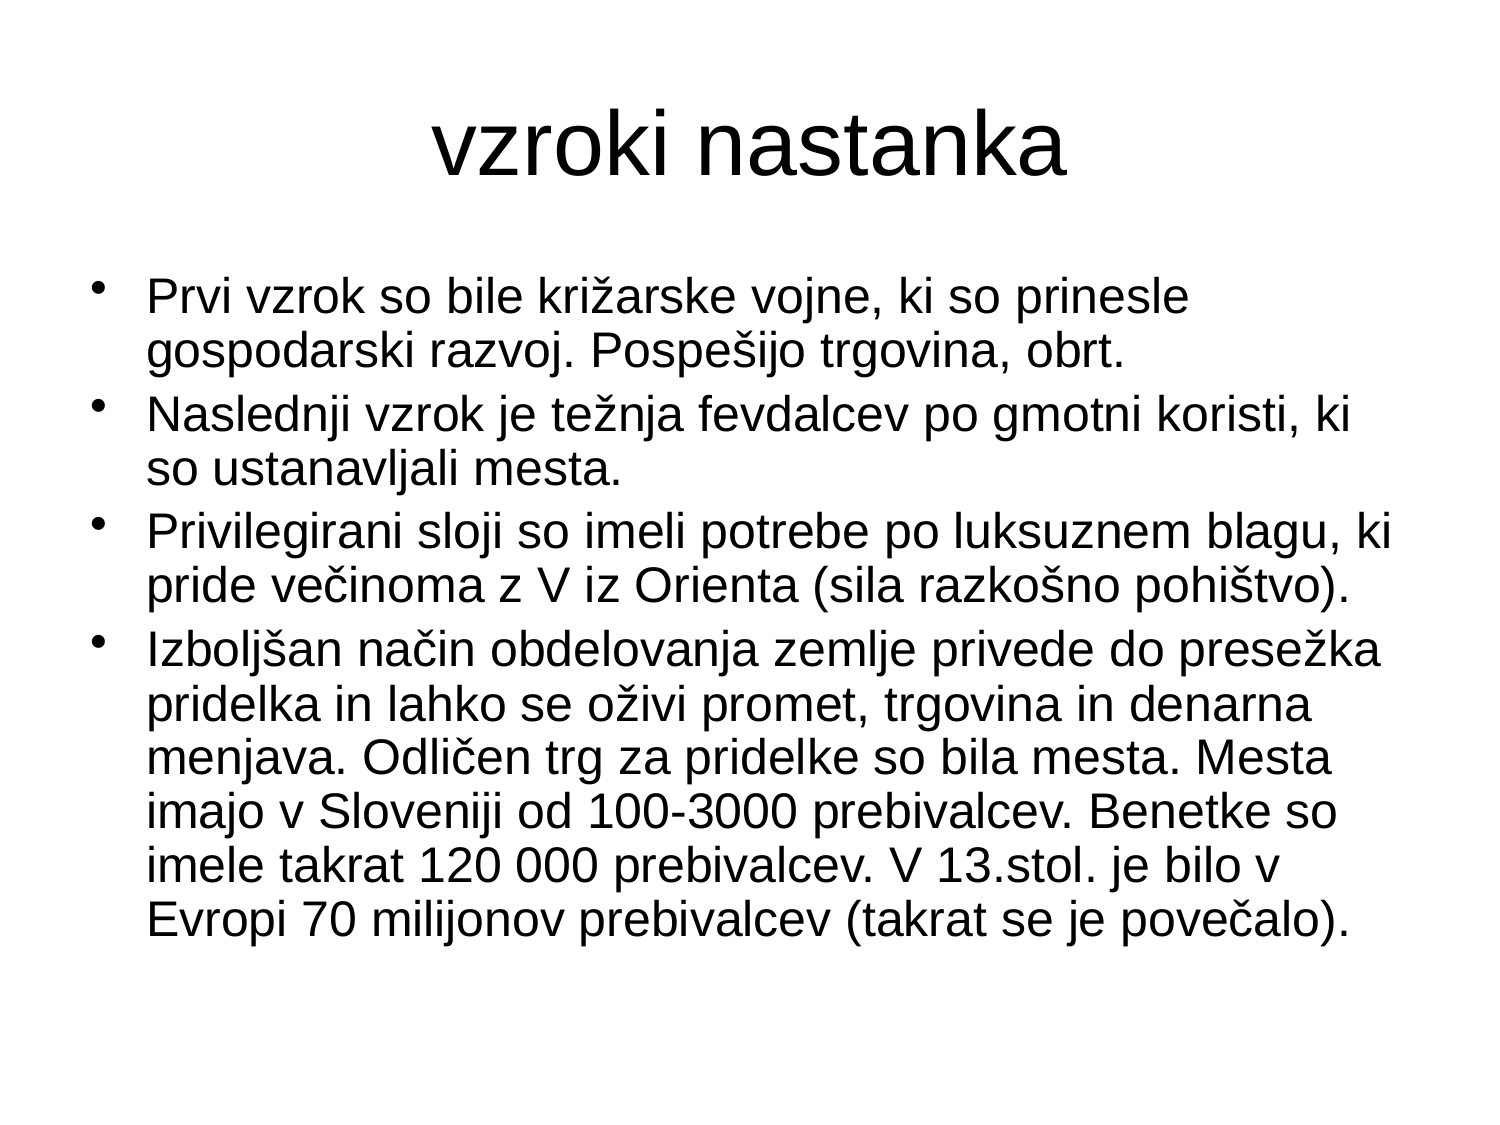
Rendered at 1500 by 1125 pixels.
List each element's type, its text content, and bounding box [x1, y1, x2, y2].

list Prvi vzrok so bile križarske vojne, ki so prinesle gospodarski razvoj. Pospešijo trgovina, obrt. Naslednji vzrok je težnja fevdalcev po gmotni koristi, ki so ustanavljali mesta. Privilegirani sloji so imeli potrebe po luksuznem blagu, ki pride večinoma z V iz Orienta (sila razkošno pohištvo). Izboljšan način obdelovanja zemlje privede do presežka pridelka in lahko se oživi promet, trgovina in denarna menjava. Odličen trg za pridelke so bila mesta. Mesta imajo v Sloveniji od 100-3000 prebivalcev. Benetke so imele takrat 120 000 prebivalcev. V 13.stol. je bilo v Evropi 70 milijonov prebivalcev (takrat se je povečalo). [75, 262, 1425, 1005]
title vzroki nastanka [75, 45, 1425, 233]
